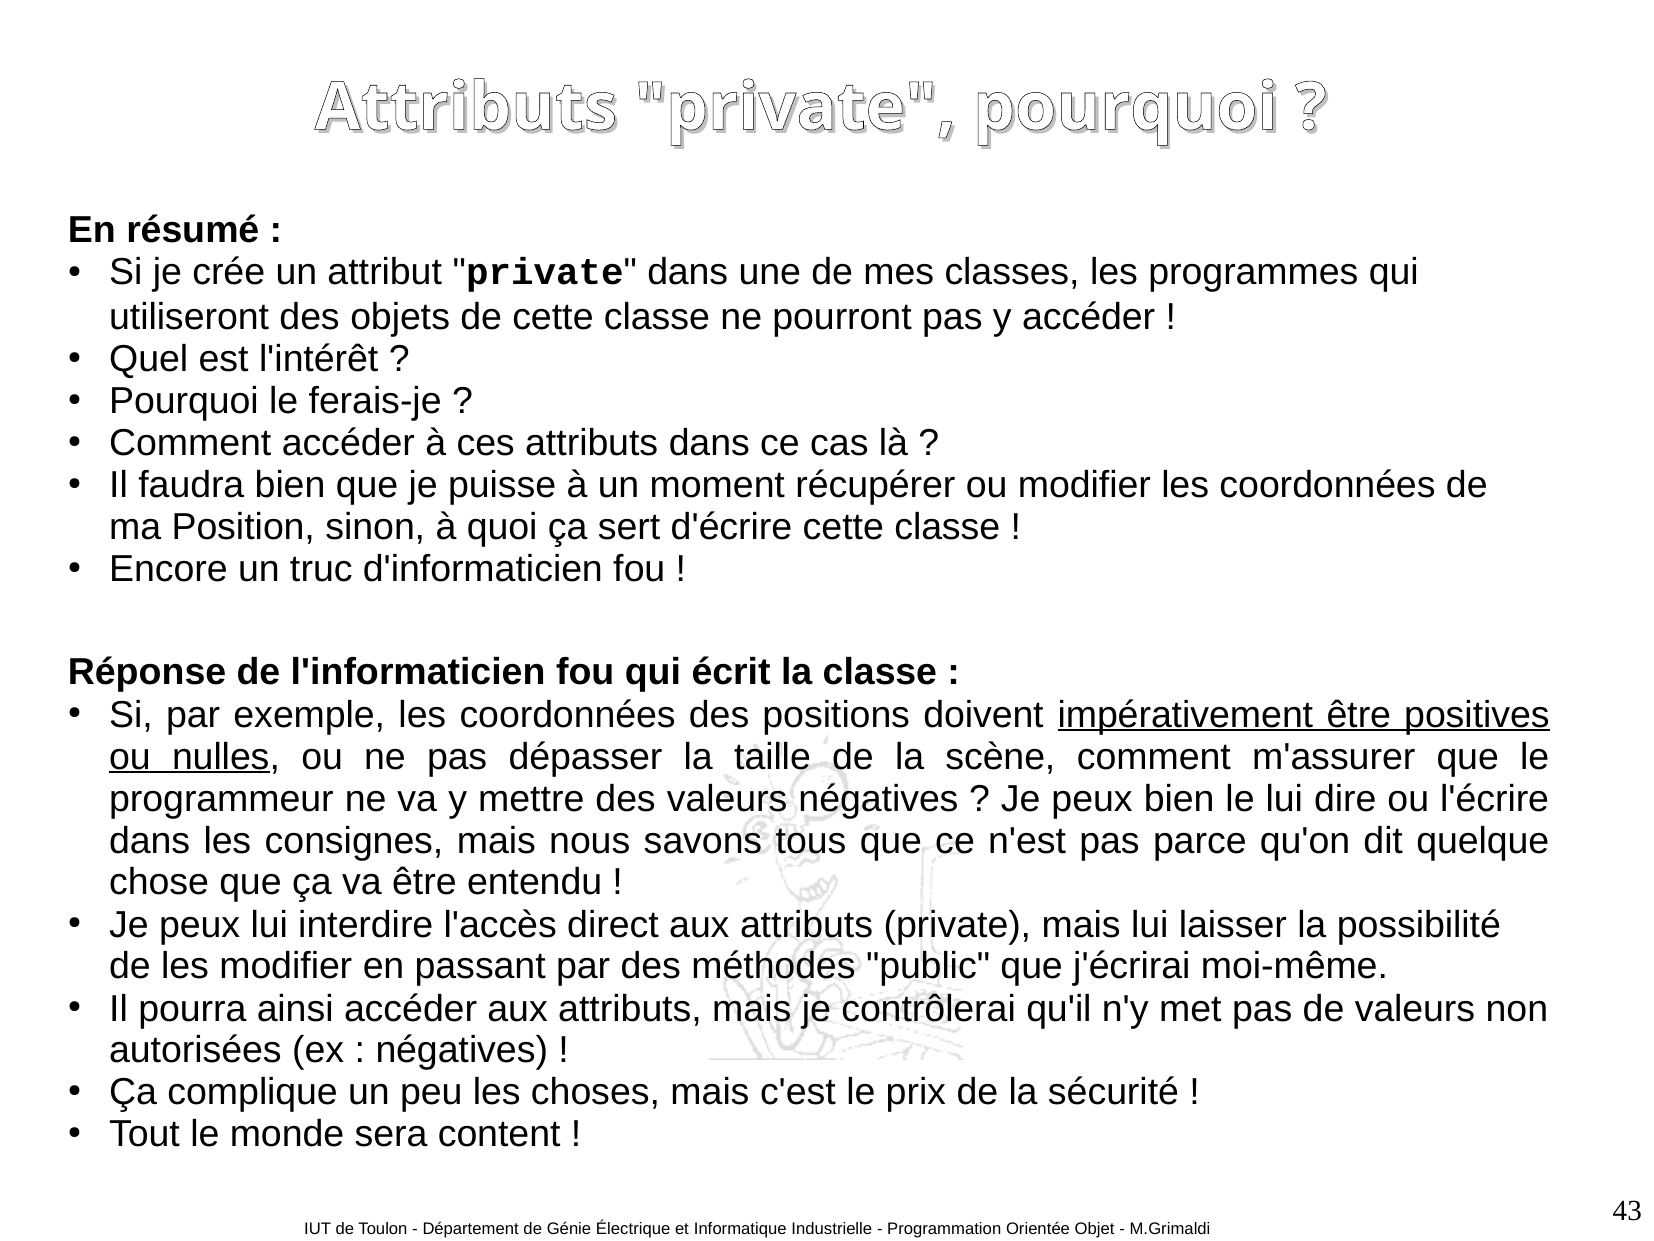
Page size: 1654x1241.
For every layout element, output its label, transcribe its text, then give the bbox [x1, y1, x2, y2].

text_box En résumé : Si je crée un attribut "private" dans une de mes classes, les programmes qui utiliseront des objets de cette classe ne pourront pas y accéder ! Quel est l'intérêt ? Pourquoi le ferais-je ? Comment accéder à ces attributs dans ce cas là ? Il faudra bien que je puisse à un moment récupérer ou modifier les coordonnées de ma Position, sinon, à quoi ça sert d'écrire cette classe ! Encore un truc d'informaticien fou ! [53, 200, 1565, 597]
title Attributs "private", pourquoi ? [76, 0, 1565, 200]
text_box Réponse de l'informaticien fou qui écrit la classe : Si, par exemple, les coordonnées des positions doivent impérativement être positives ou nulles, ou ne pas dépasser la taille de la scène, comment m'assurer que le programmeur ne va y mettre des valeurs négatives ? Je peux bien le lui dire ou l'écrire dans les consignes, mais nous savons tous que ce n'est pas parce qu'on dit quelque chose que ça va être entendu ! Je peux lui interdire l'accès direct aux attributs (private), mais lui laisser la possibilité de les modifier en passant par des méthodes "public" que j'écrirai moi-même. Il pourra ainsi accéder aux attributs, mais je contrôlerai qu'il n'y met pas de valeurs non autorisées (ex : négatives) ! Ça complique un peu les choses, mais c'est le prix de la sécurité ! Tout le monde sera content ! [53, 643, 1565, 1163]
